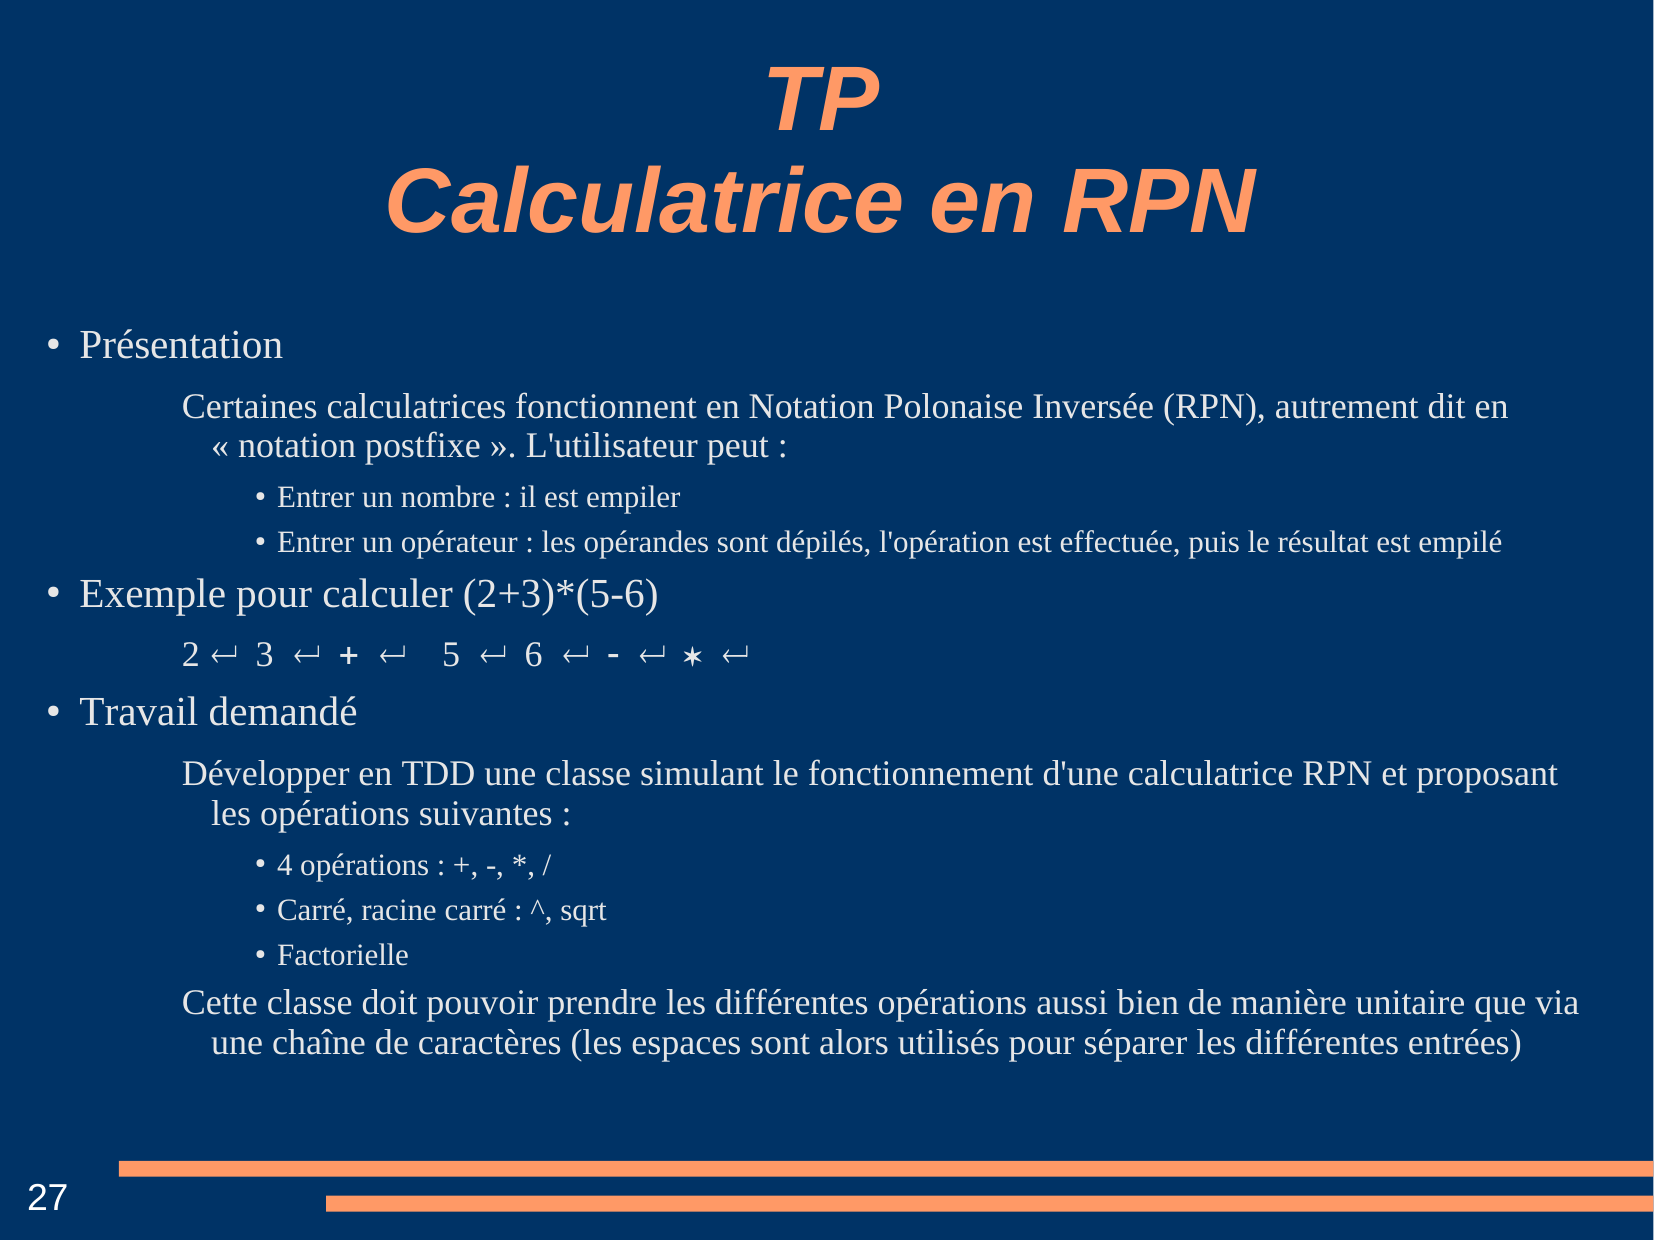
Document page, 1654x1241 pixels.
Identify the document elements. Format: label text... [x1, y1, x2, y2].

list Présentation Certaines calculatrices fonctionnent en Notation Polonaise Inversée (RPN), autrement dit en « notation postfixe ». L'utilisateur peut : Entrer un nombre : il est empiler Entrer un opérateur : les opérandes sont dépilés, l'opération est effectuée, puis le résultat est empilé Exemple pour calculer (2+3)*(5-6) 2 ¿ 3 ¿ + ¿ 5 ¿ 6 ¿ - ¿ * ¿ Travail demandé Développer en TDD une classe simulant le fonctionnement d'une calculatrice RPN et proposant les opérations suivantes : 4 opérations : +, -, *, / Carré, racine carré : ^, sqrt Factorielle Cette classe doit pouvoir prendre les différentes opérations aussi bien de manière unitaire que via une chaîne de caractères (les espaces sont alors utilisés pour séparer les différentes entrées) [35, 322, 1607, 1099]
title TP Calculatrice en RPN [35, 46, 1607, 254]
